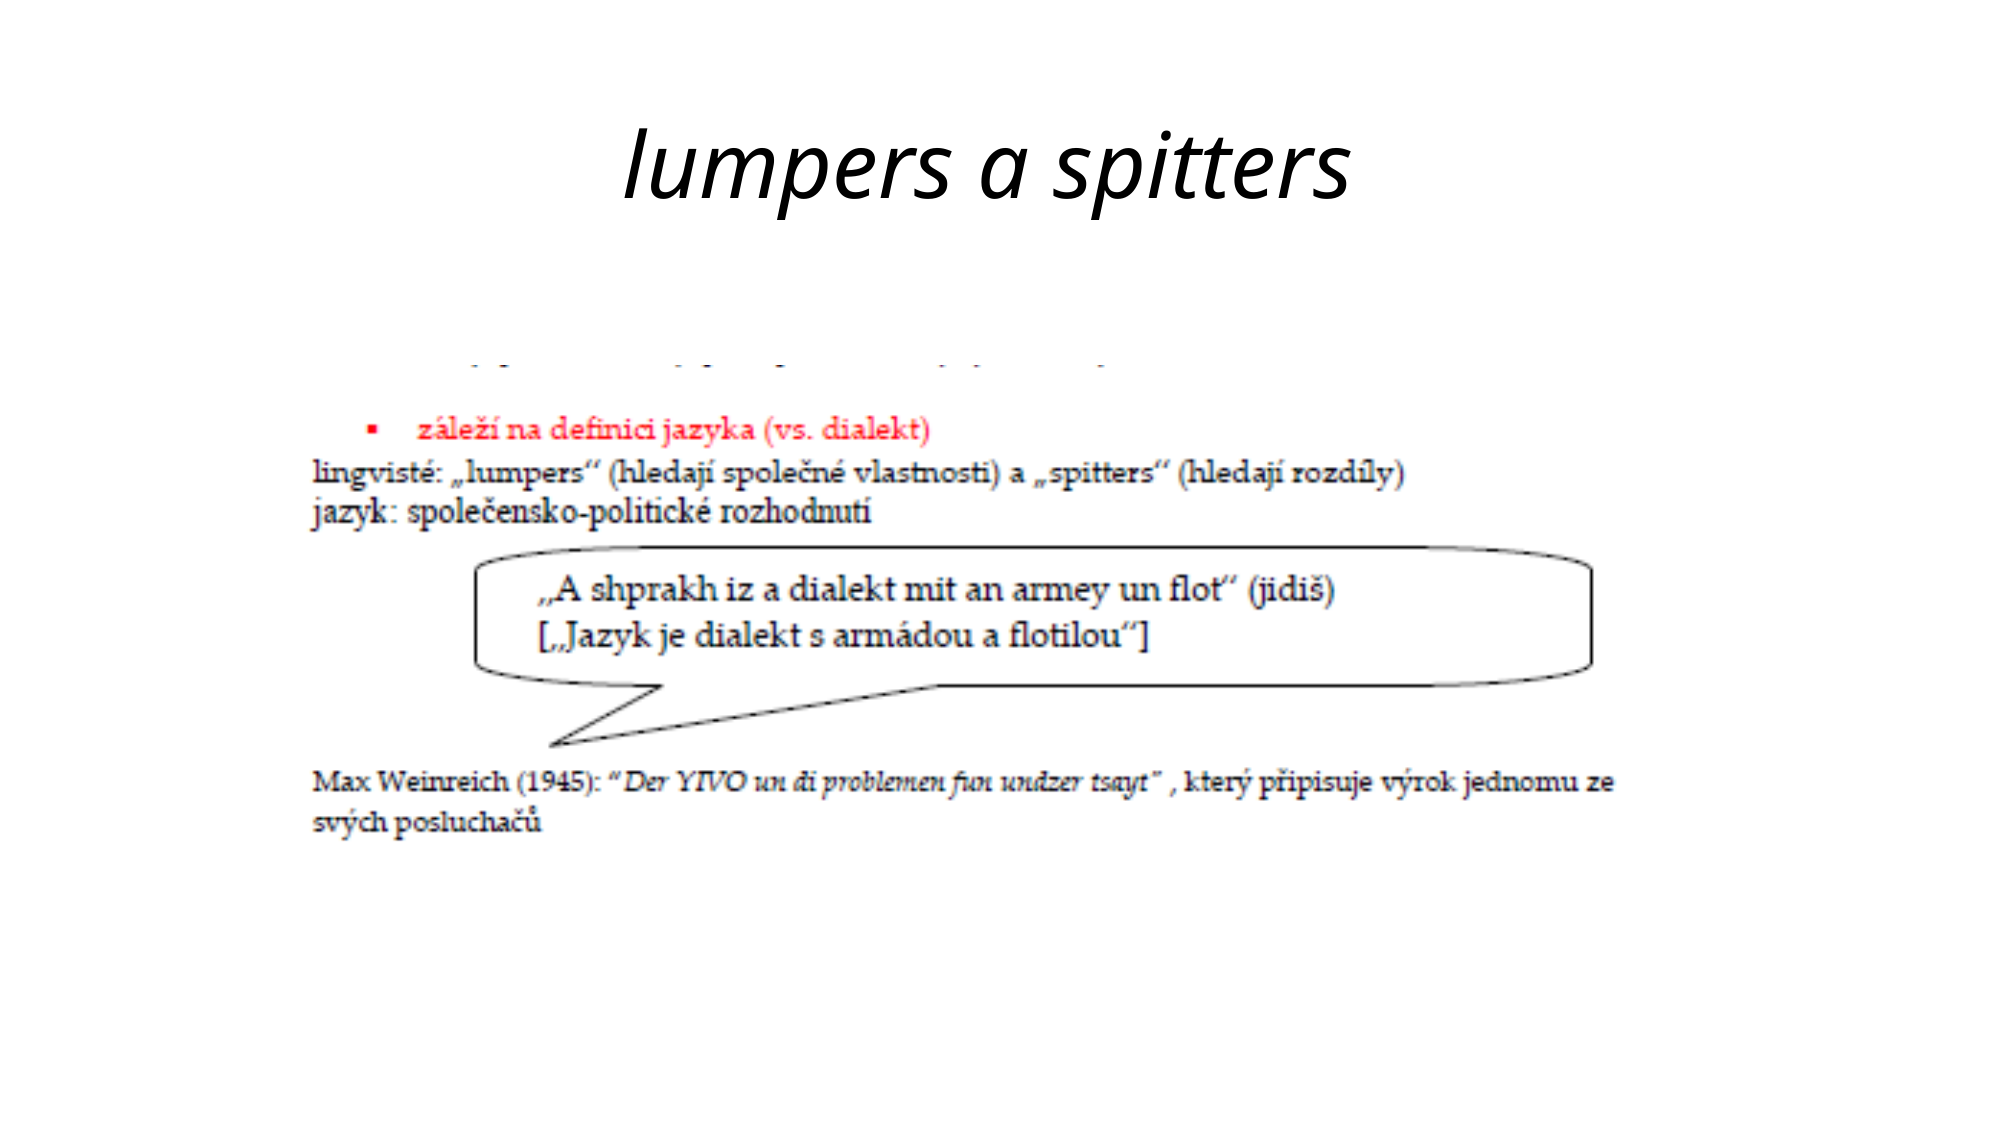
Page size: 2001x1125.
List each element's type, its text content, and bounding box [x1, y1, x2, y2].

title lumpers a spitters [137, 59, 1863, 278]
picture [202, 365, 1772, 867]
